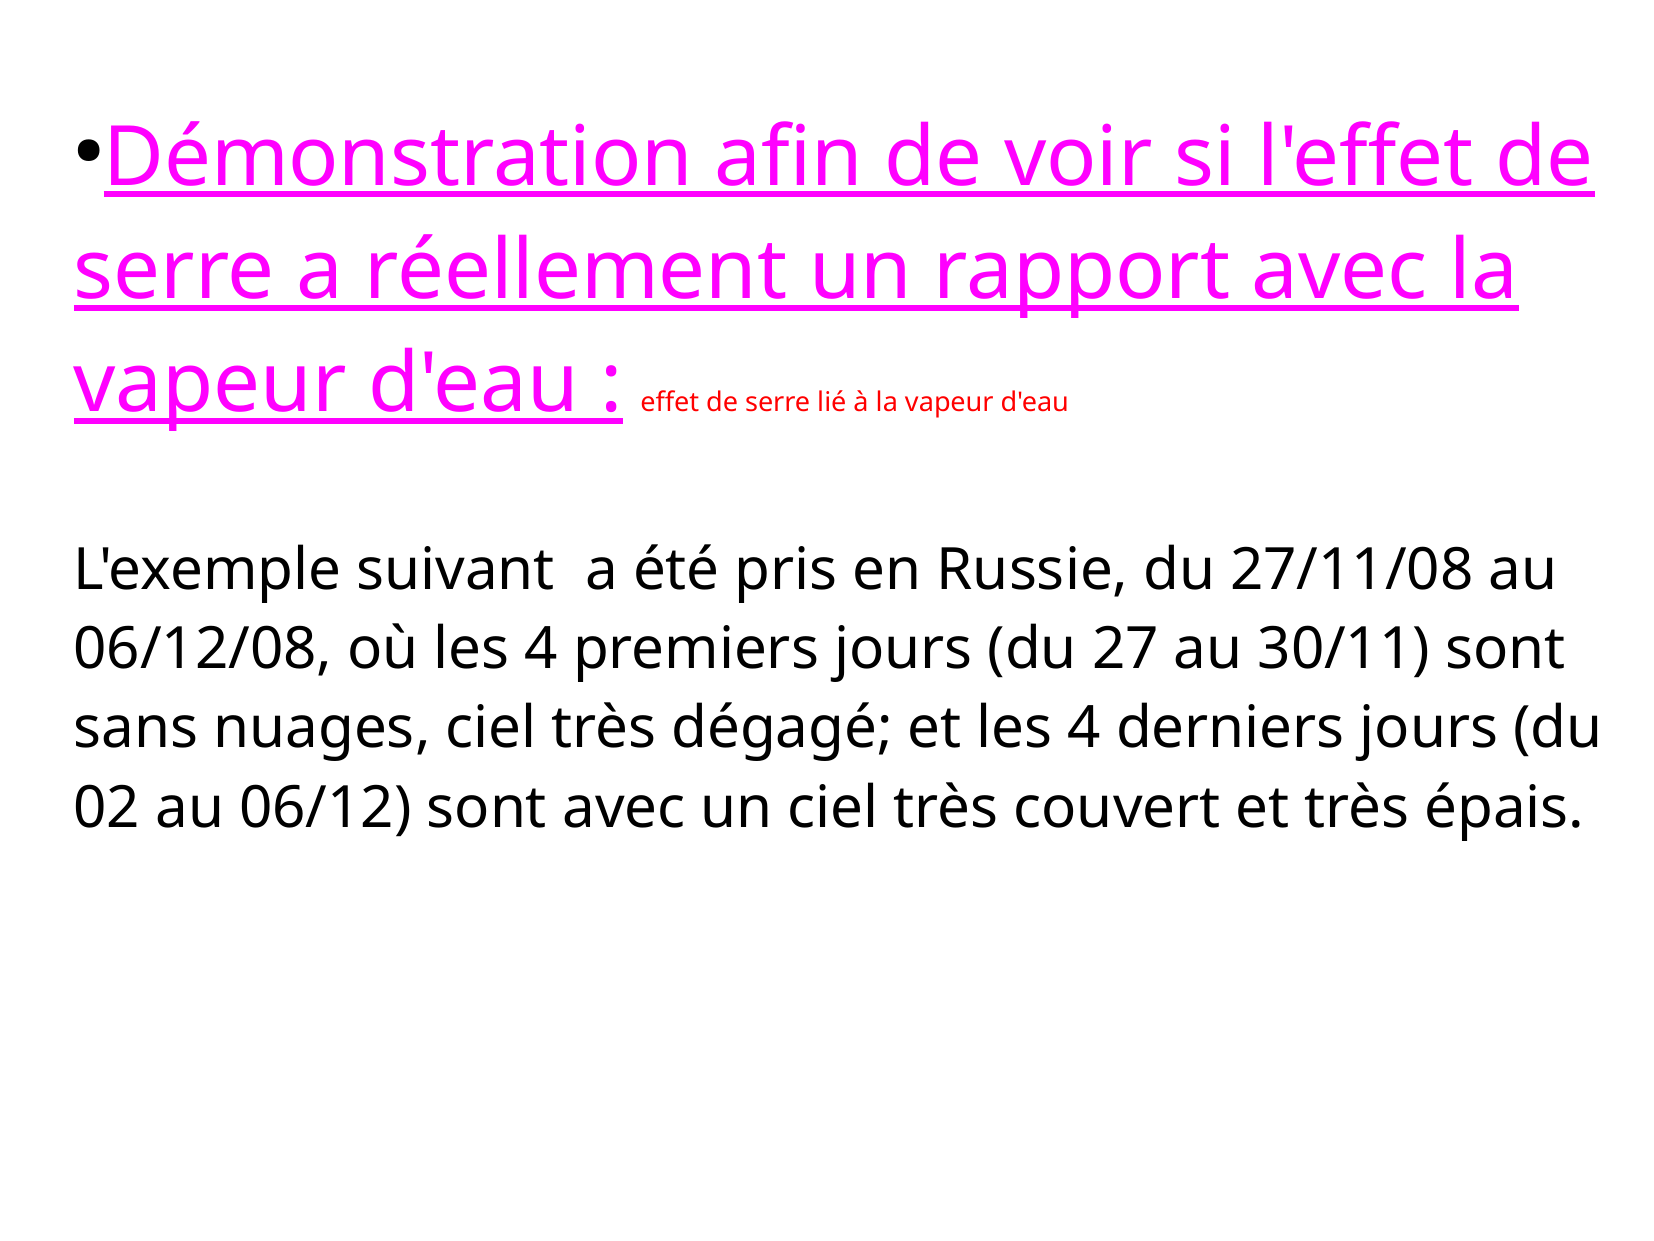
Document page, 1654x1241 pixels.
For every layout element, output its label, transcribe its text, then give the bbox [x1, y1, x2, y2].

text_box Démonstration afin de voir si l'effet de serre a réellement un rapport avec la vapeur d'eau : effet de serre lié à la vapeur d'eau L'exemple suivant a été pris en Russie, du 27/11/08 au 06/12/08, où les 4 premiers jours (du 27 au 30/11) sont sans nuages, ciel très dégagé; et les 4 derniers jours (du 02 au 06/12) sont avec un ciel très couvert et très épais. [59, 88, 1625, 1152]
